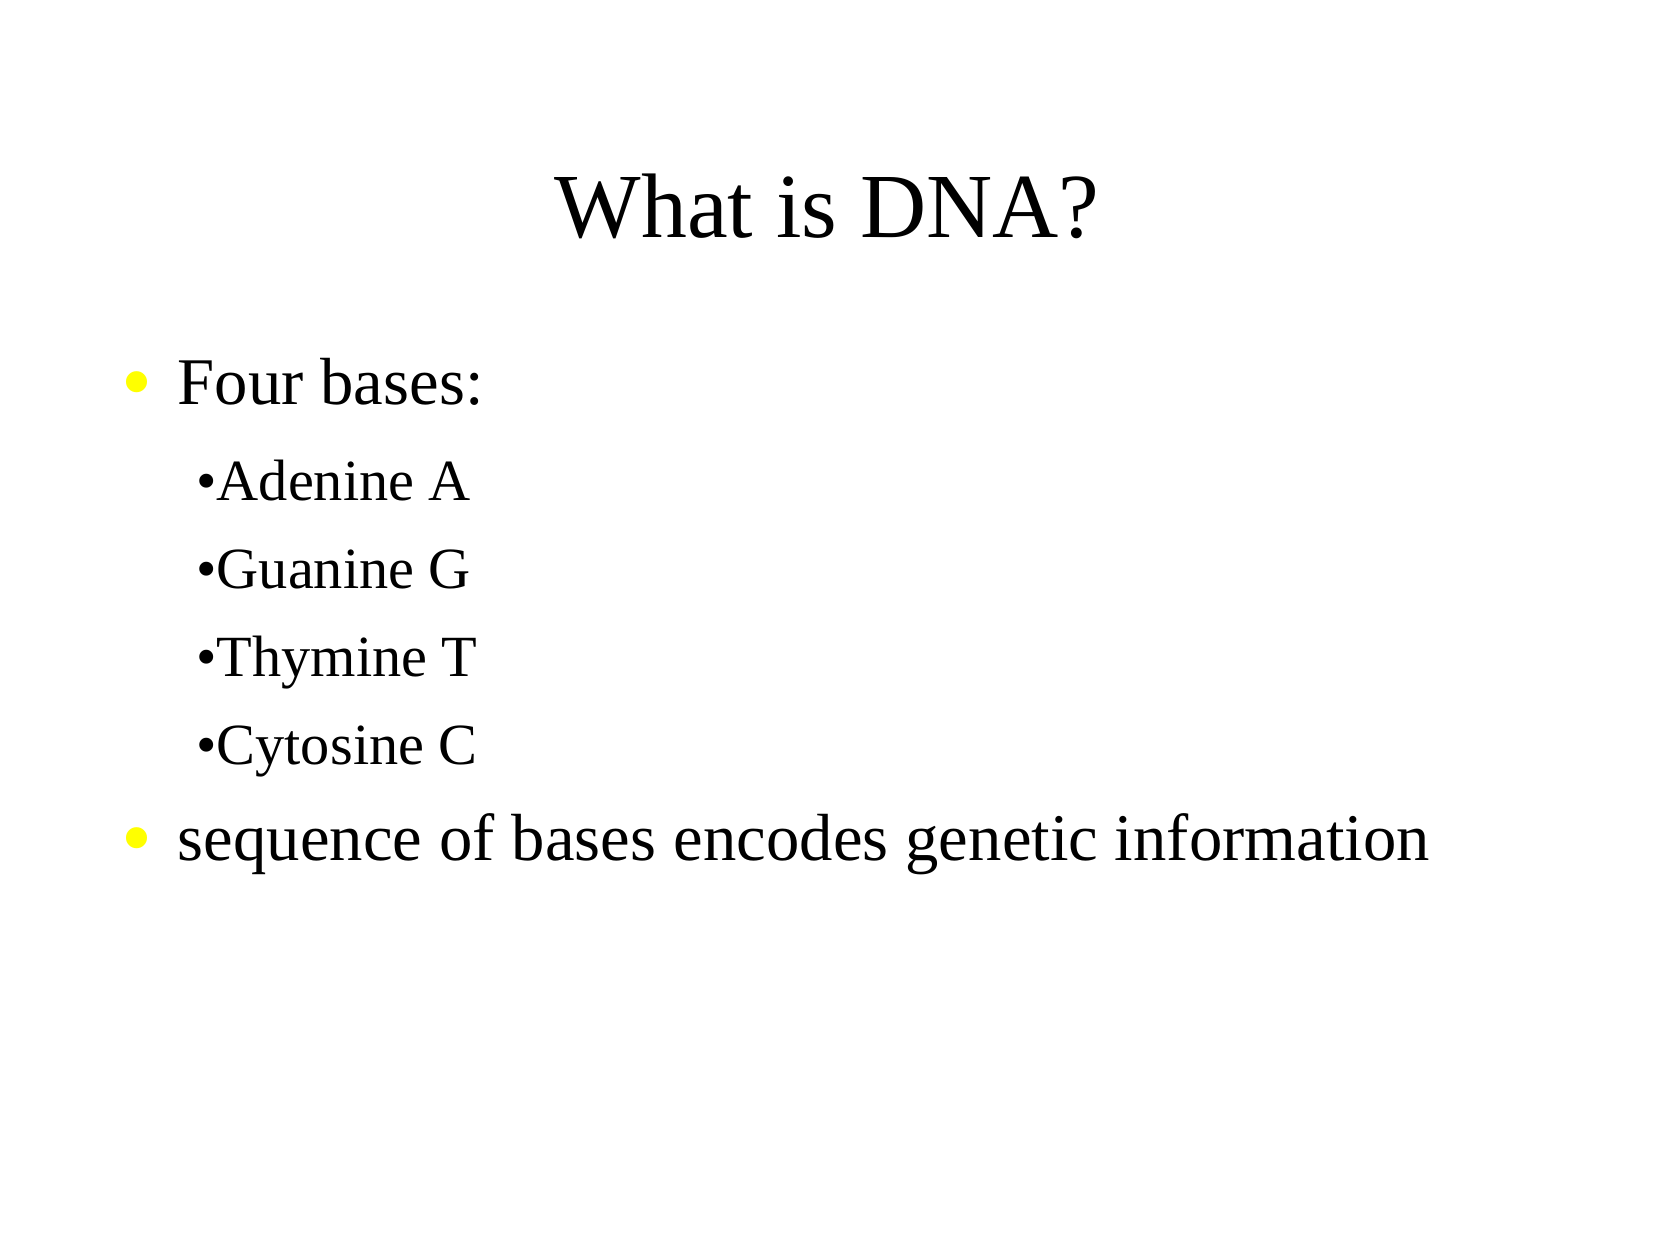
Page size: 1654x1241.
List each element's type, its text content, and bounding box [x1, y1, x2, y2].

title What is DNA? [121, 102, 1534, 311]
list Four bases: Adenine A Guanine G Thymine T Cytosine C sequence of bases encodes genetic information [121, 344, 1534, 1127]
